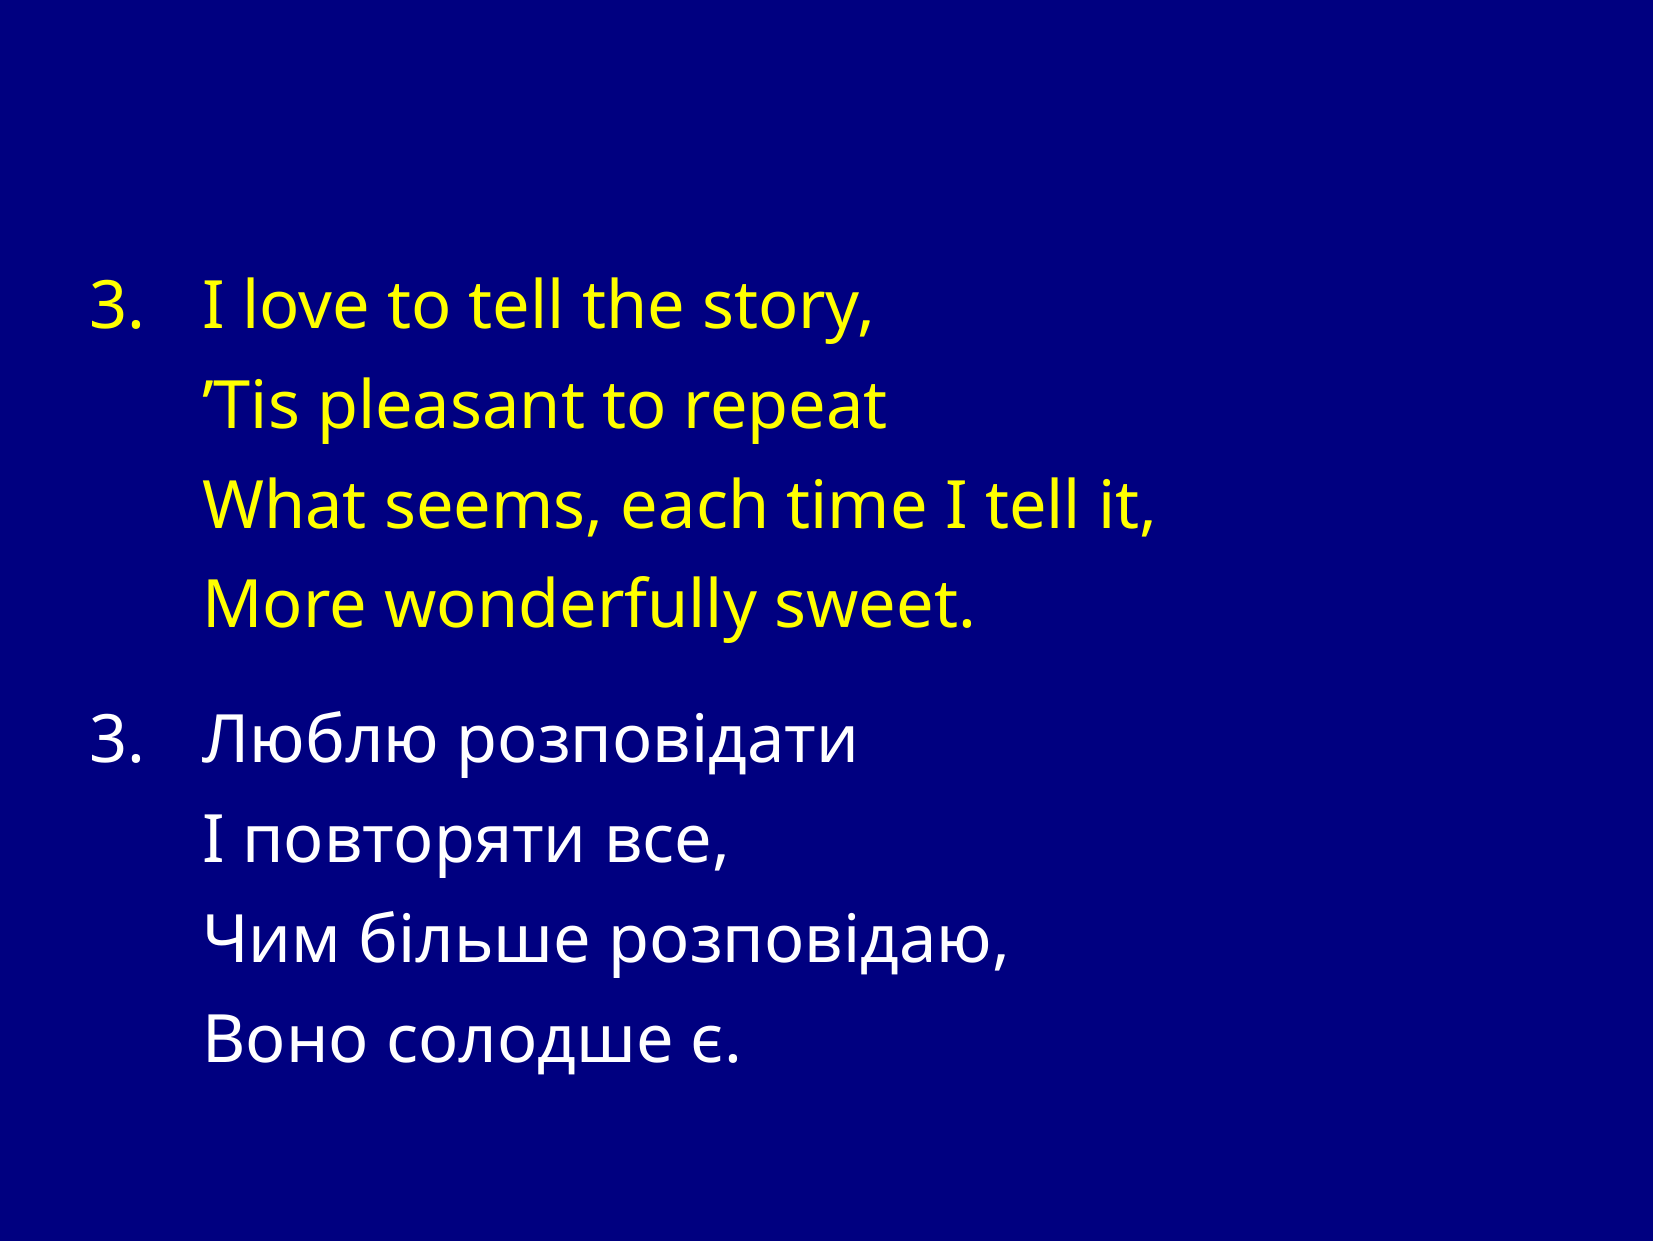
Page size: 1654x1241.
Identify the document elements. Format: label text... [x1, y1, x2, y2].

text_box 3. Люблю розповідати І повторяти все, Чим більше розповідаю, Воно солодше є. [75, 675, 1576, 1163]
text_box 3. I love to tell the story, ’Tis pleasant to repeat What seems, each time I tell it, More wonderfully sweet. [75, 150, 1576, 638]
